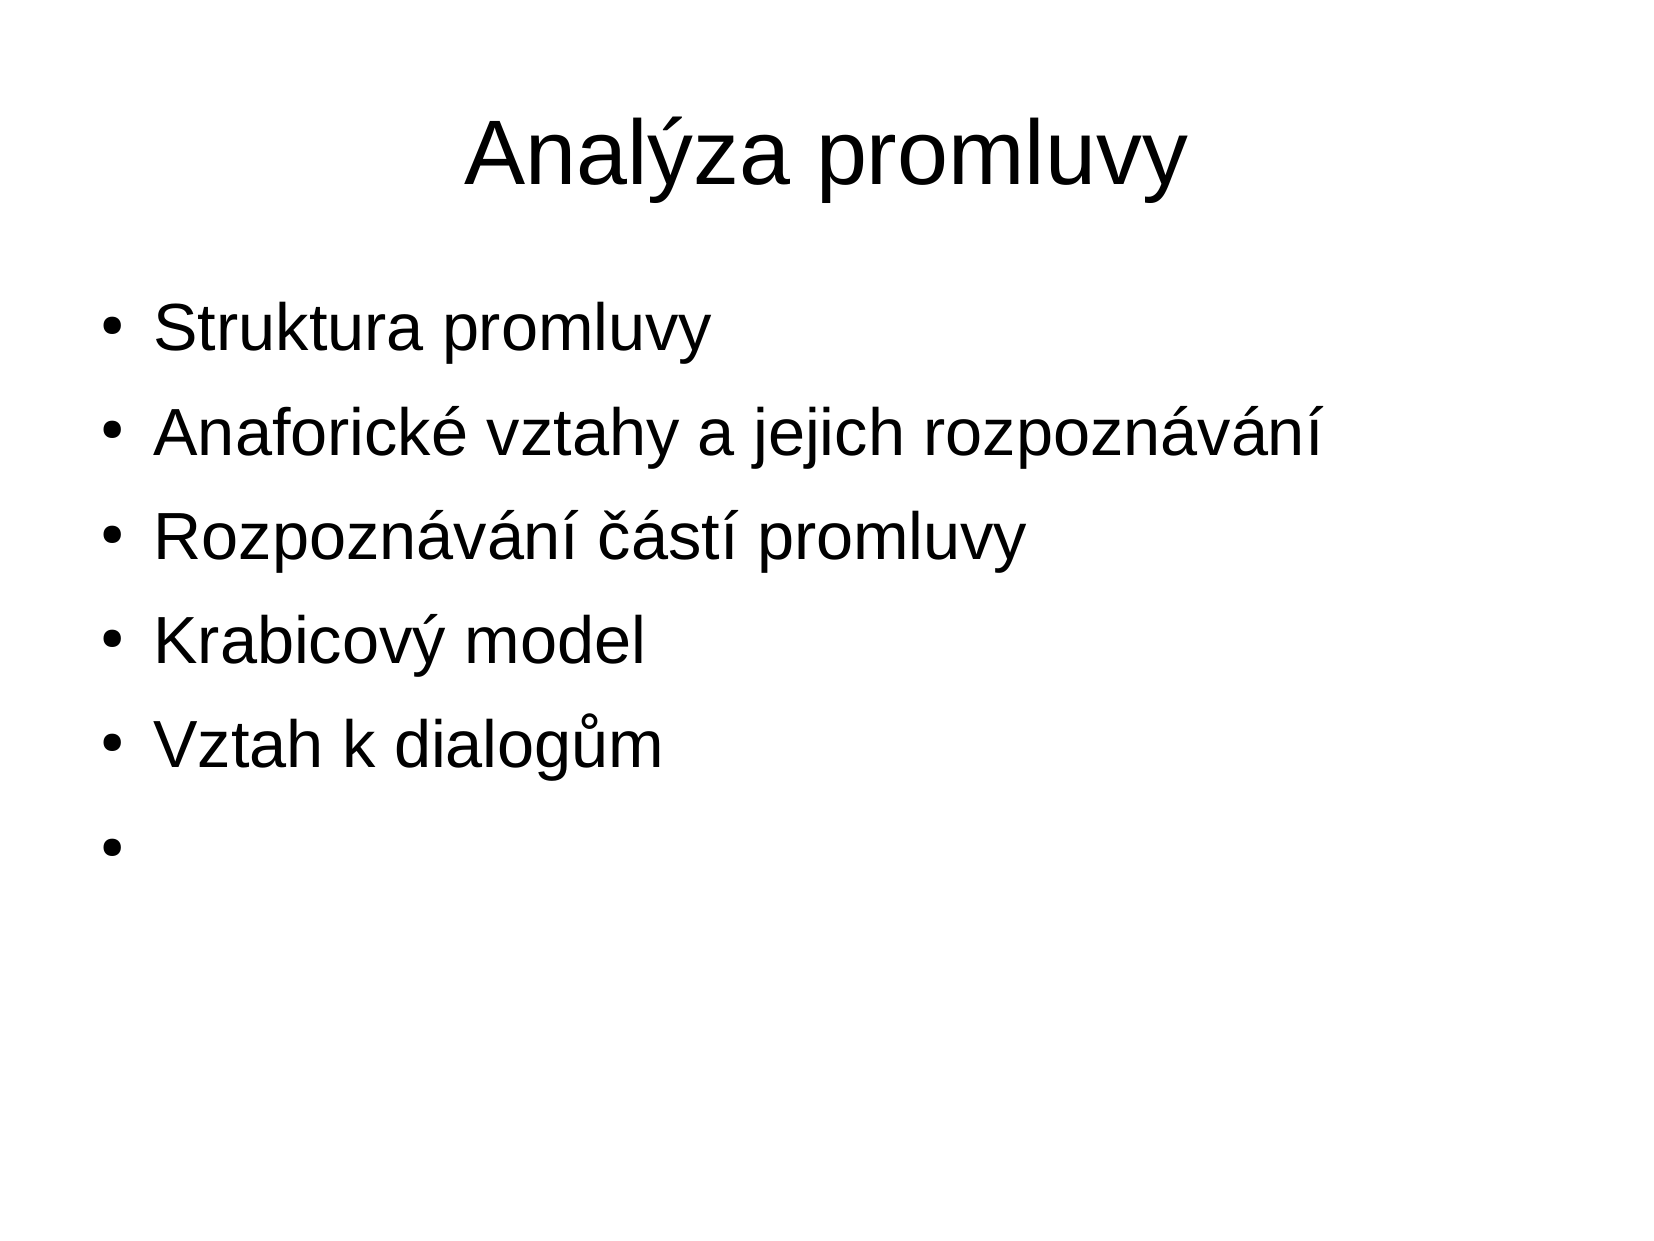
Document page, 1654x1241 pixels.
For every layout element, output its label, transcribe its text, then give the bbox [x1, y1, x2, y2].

title Analýza promluvy [82, 49, 1571, 257]
list Struktura promluvy Anaforické vztahy a jejich rozpoznávání Rozpoznávání částí promluvy Krabicový model Vztah k dialogům [82, 290, 1571, 1109]
